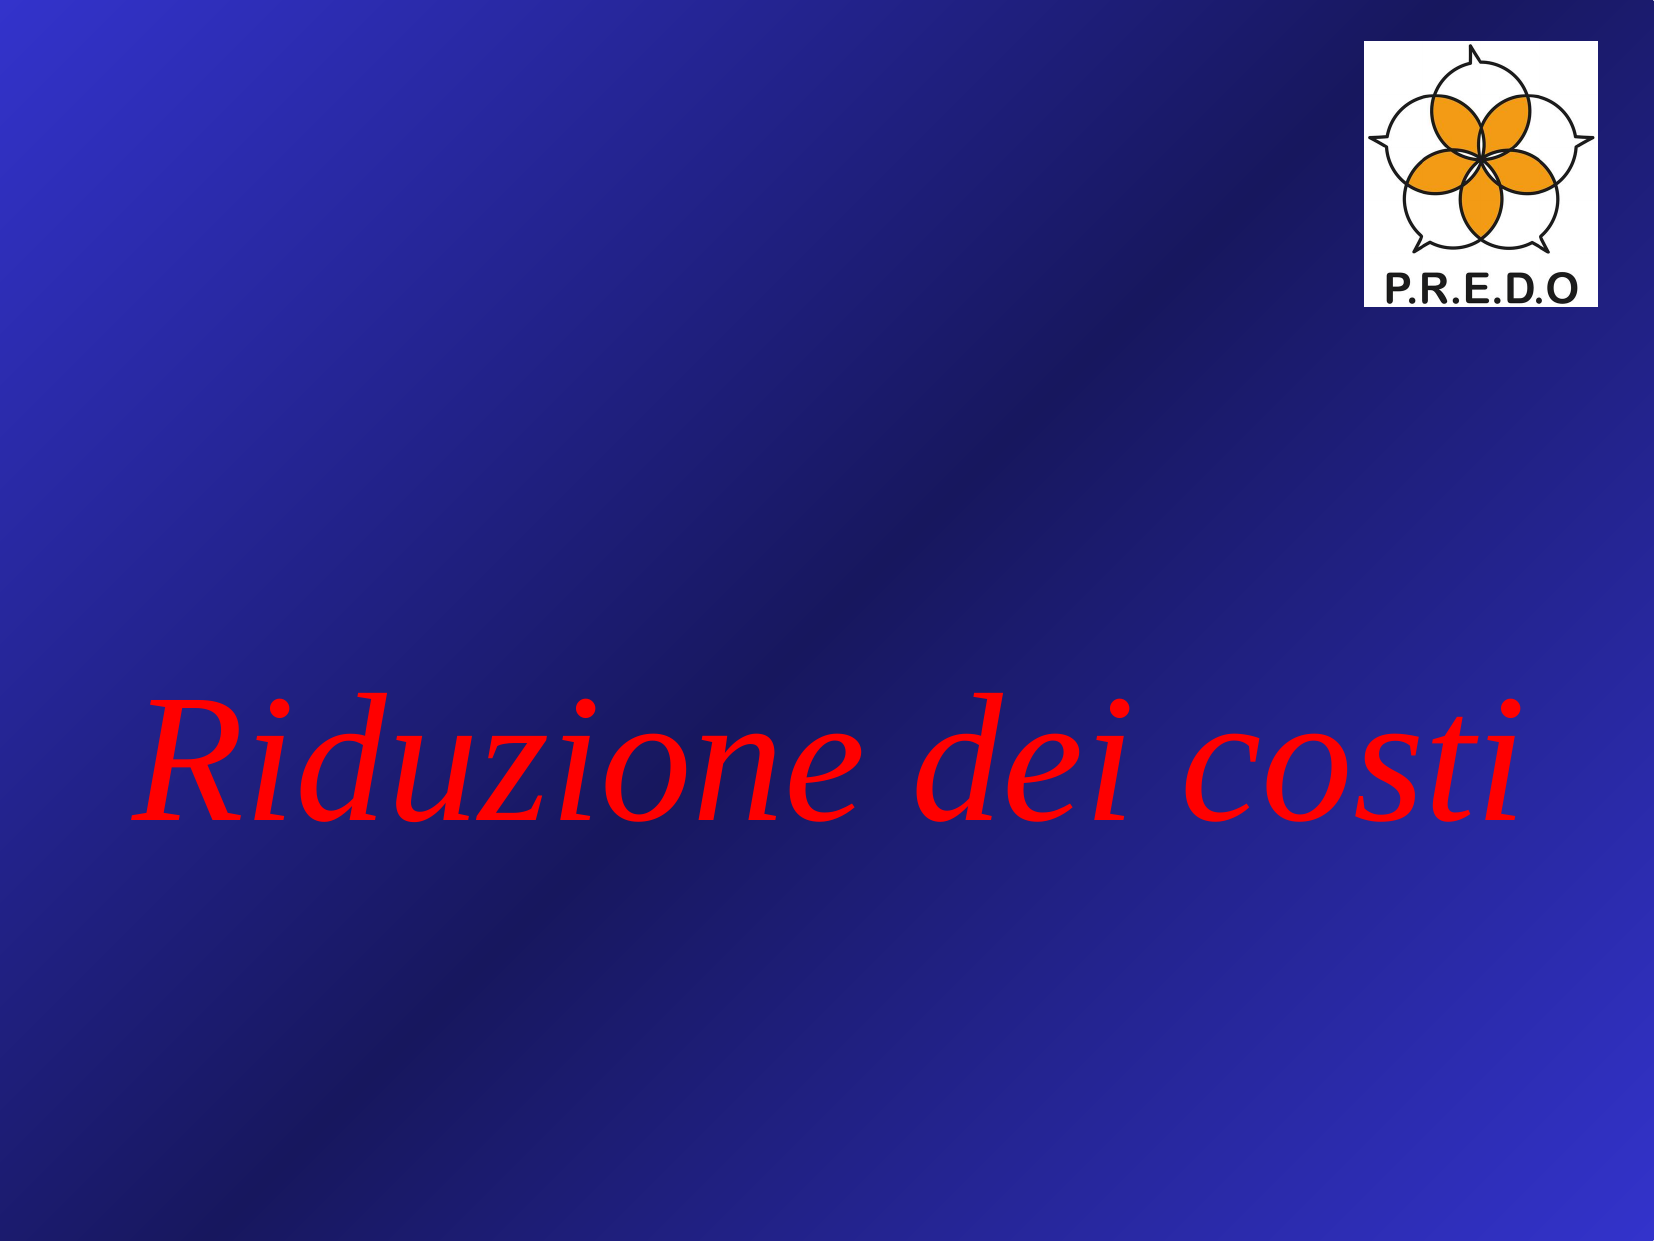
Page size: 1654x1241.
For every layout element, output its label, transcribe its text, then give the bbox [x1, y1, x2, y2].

text_box Riduzione dei costi [118, 649, 1543, 868]
picture [1364, 41, 1598, 307]
